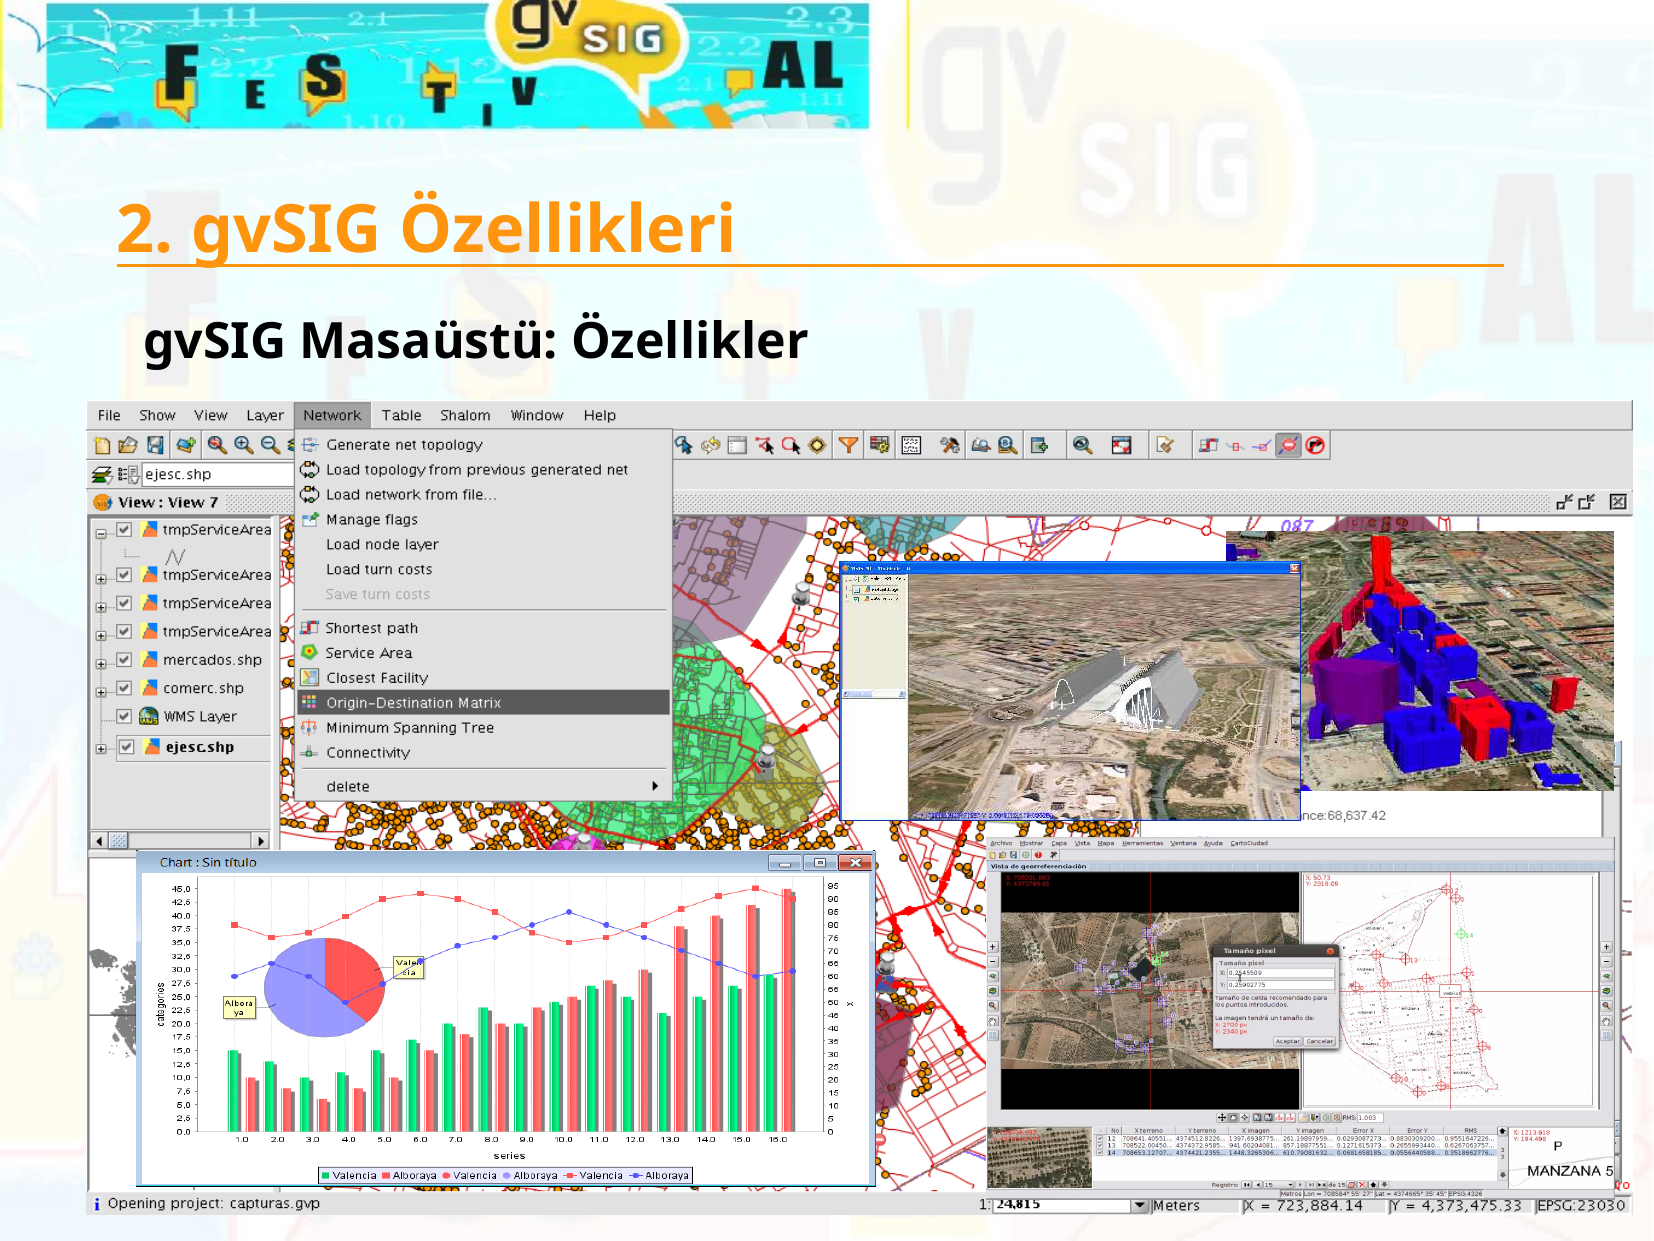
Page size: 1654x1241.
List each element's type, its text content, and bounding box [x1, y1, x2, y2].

picture [0, 0, 1654, 1241]
title 2. gvSIG Özellikleri [116, 177, 1605, 276]
title gvSIG Masaüstü: Özellikler [143, 260, 1439, 400]
